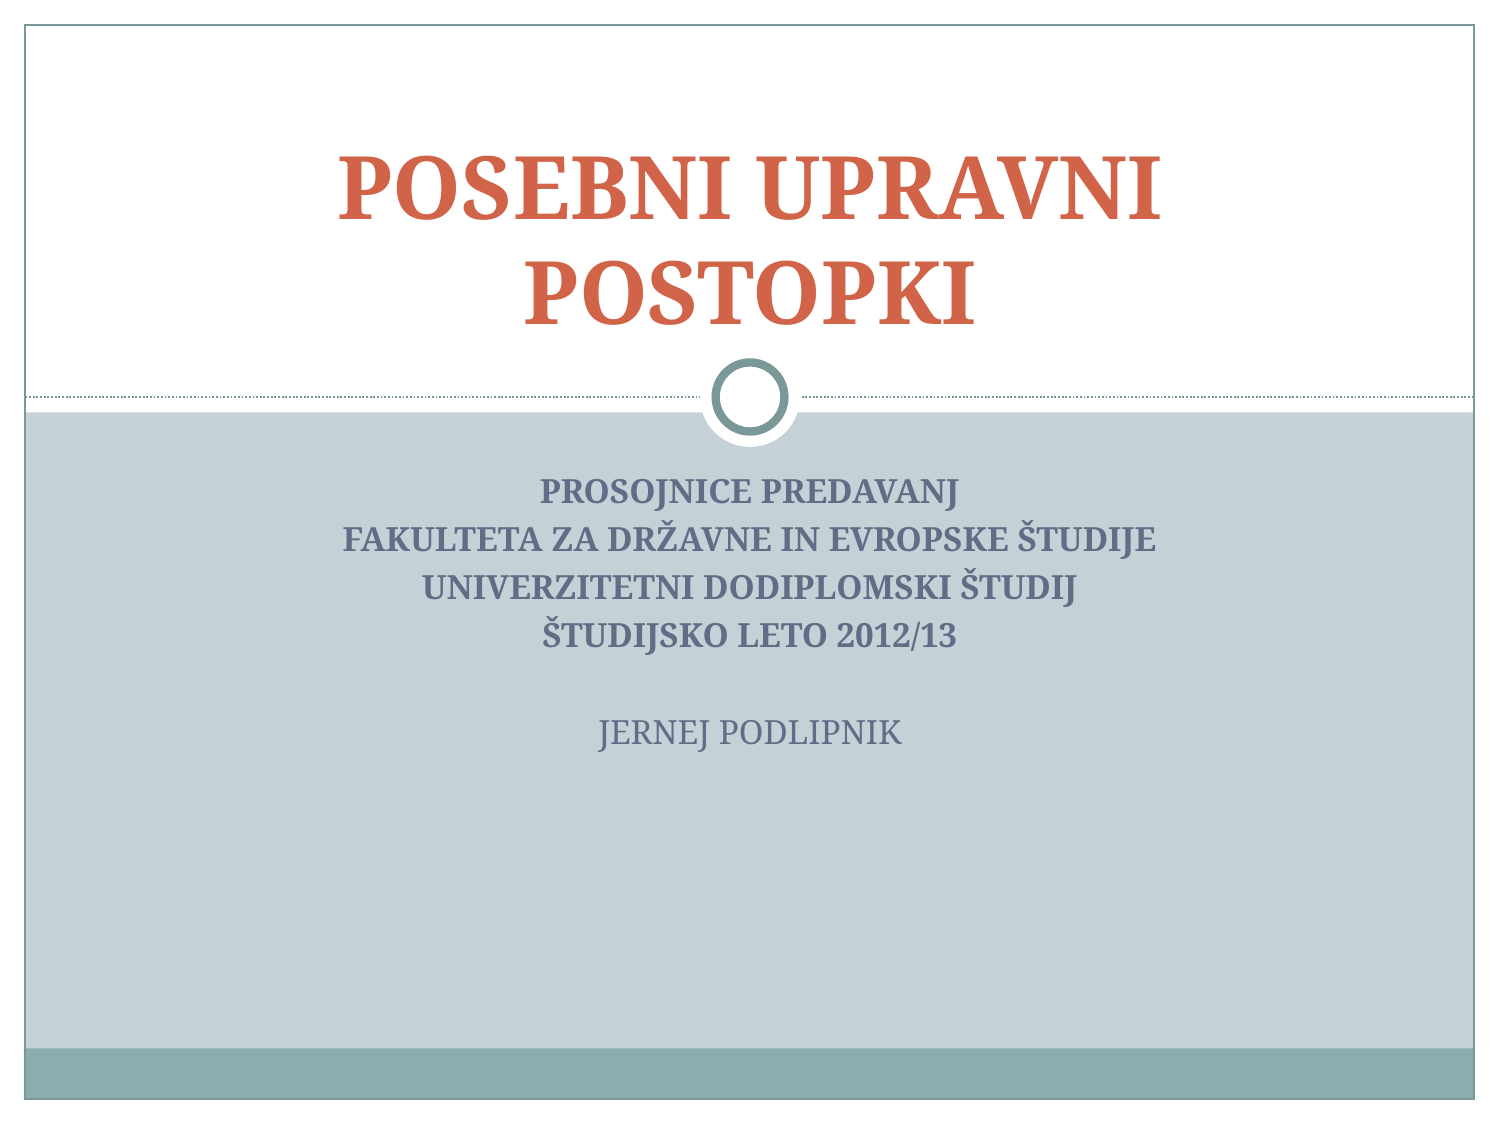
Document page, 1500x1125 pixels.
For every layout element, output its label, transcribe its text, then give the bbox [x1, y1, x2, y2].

text_box PROSOJNICE PREDAVANJ FAKULTETA ZA DRŽAVNE IN EVROPSKE ŠTUDIJE UNIVERZITETNI DODIPLOMSKI ŠTUDIJ ŠTUDIJSKO LETO 2012/13 JERNEJ PODLIPNIK [225, 462, 1276, 799]
title POSEBNI UPRAVNI POSTOPKI [112, 62, 1388, 350]
